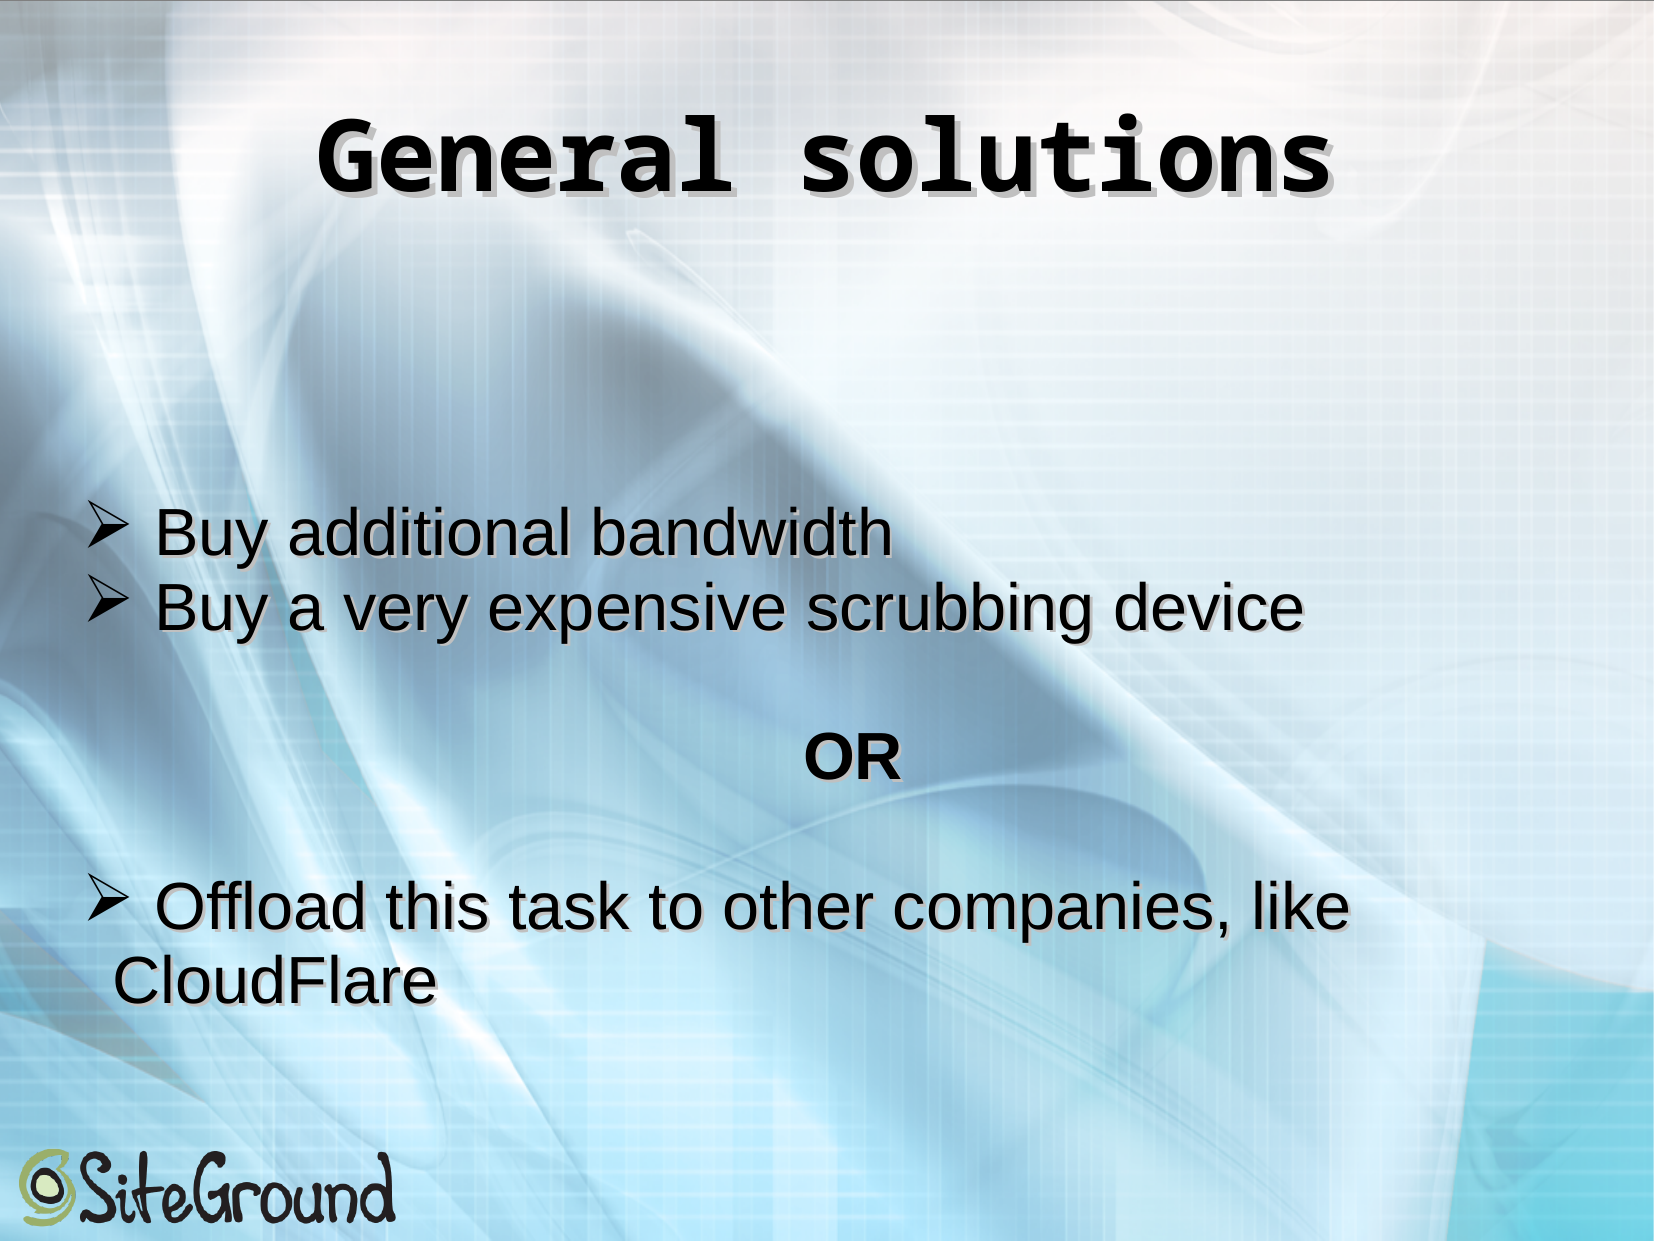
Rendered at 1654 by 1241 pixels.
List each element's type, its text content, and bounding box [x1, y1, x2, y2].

subtitle Buy additional bandwidth Buy a very expensive scrubbing device OR Offload this task to other companies, like CloudFlare [82, 290, 1571, 1186]
title General solutions [82, 49, 1571, 257]
picture [15, 1145, 396, 1233]
